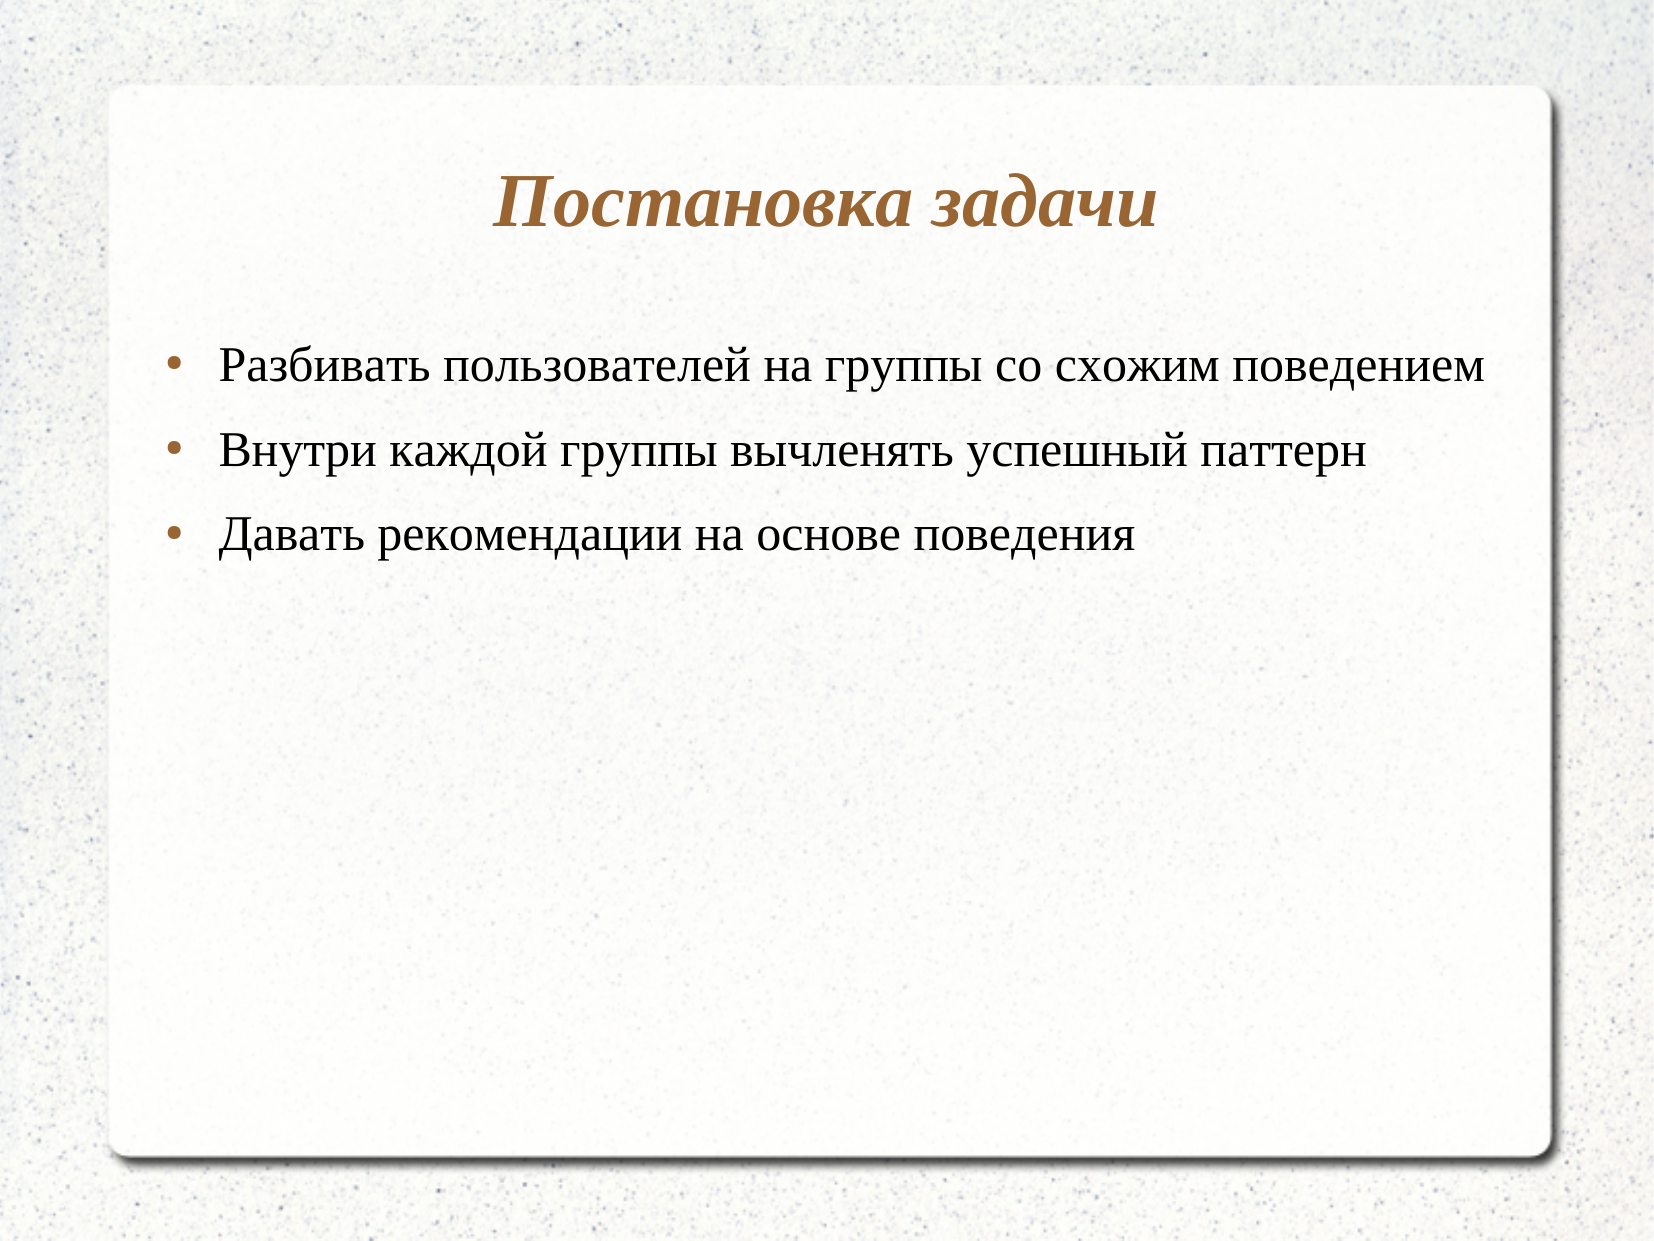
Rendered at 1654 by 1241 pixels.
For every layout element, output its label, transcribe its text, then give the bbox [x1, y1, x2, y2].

title Постановка задачи [118, 96, 1536, 304]
picture [0, 0, 1654, 1241]
list Разбивать пользователей на группы со схожим поведением Внутри каждой группы вычленять успешный паттерн Давать рекомендации на основе поведения [147, 336, 1506, 1056]
